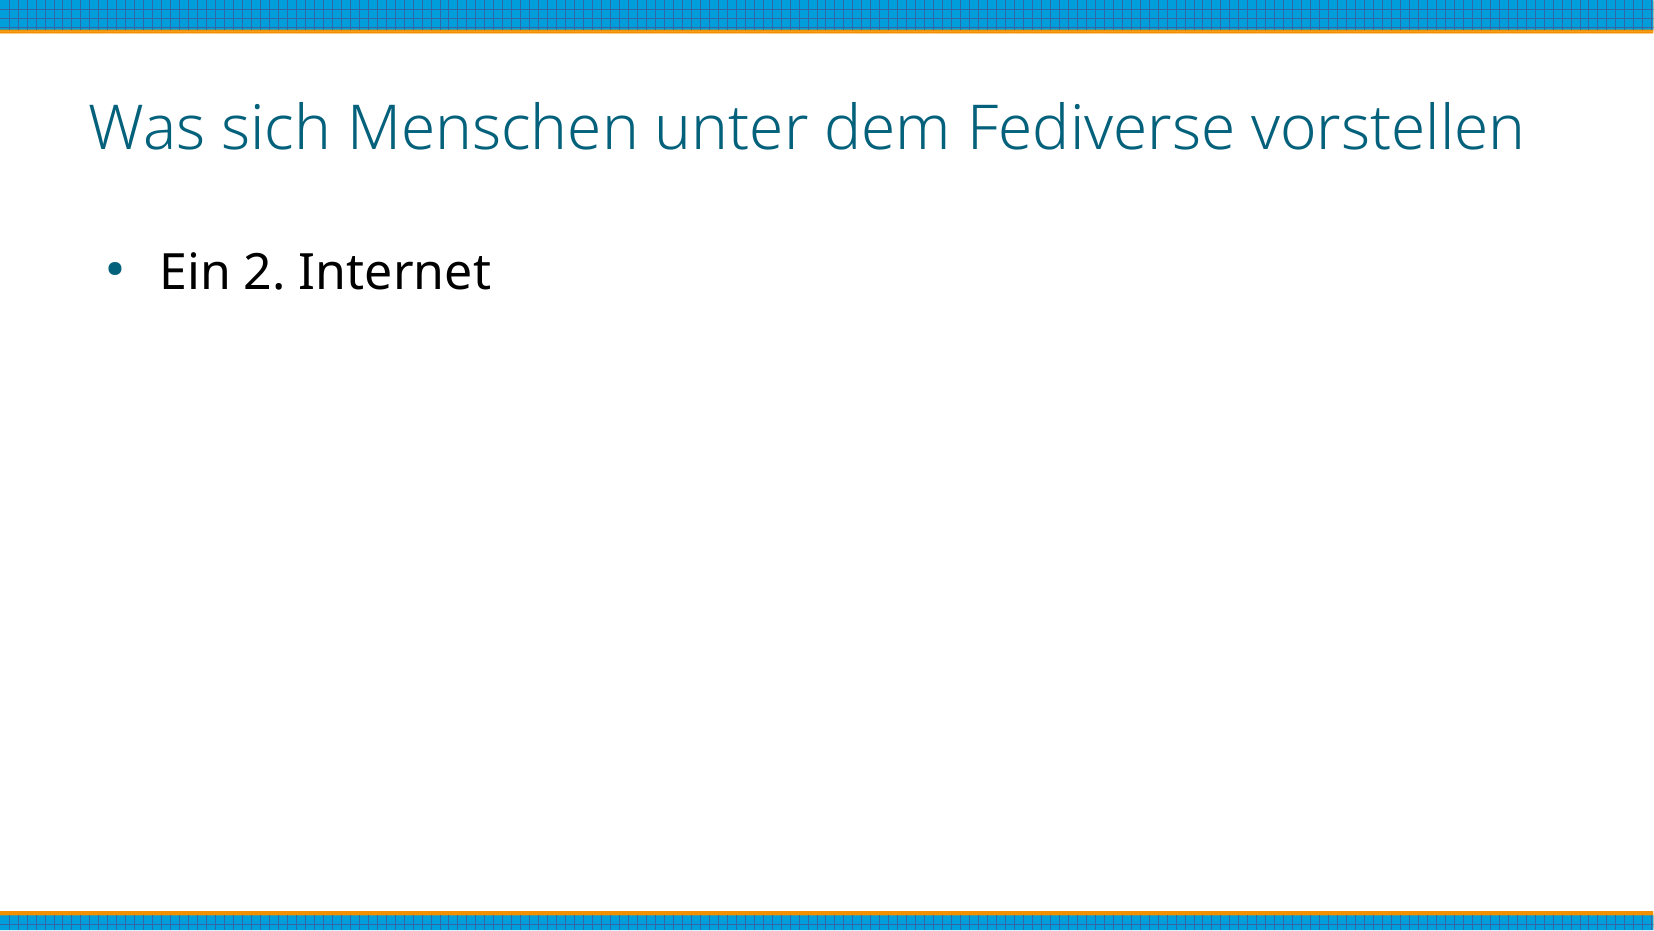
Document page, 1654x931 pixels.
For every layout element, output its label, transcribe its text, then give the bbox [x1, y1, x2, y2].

title Was sich Menschen unter dem Fediverse vorstellen [88, 44, 1565, 207]
list Ein 2. Internet [88, 236, 1565, 554]
